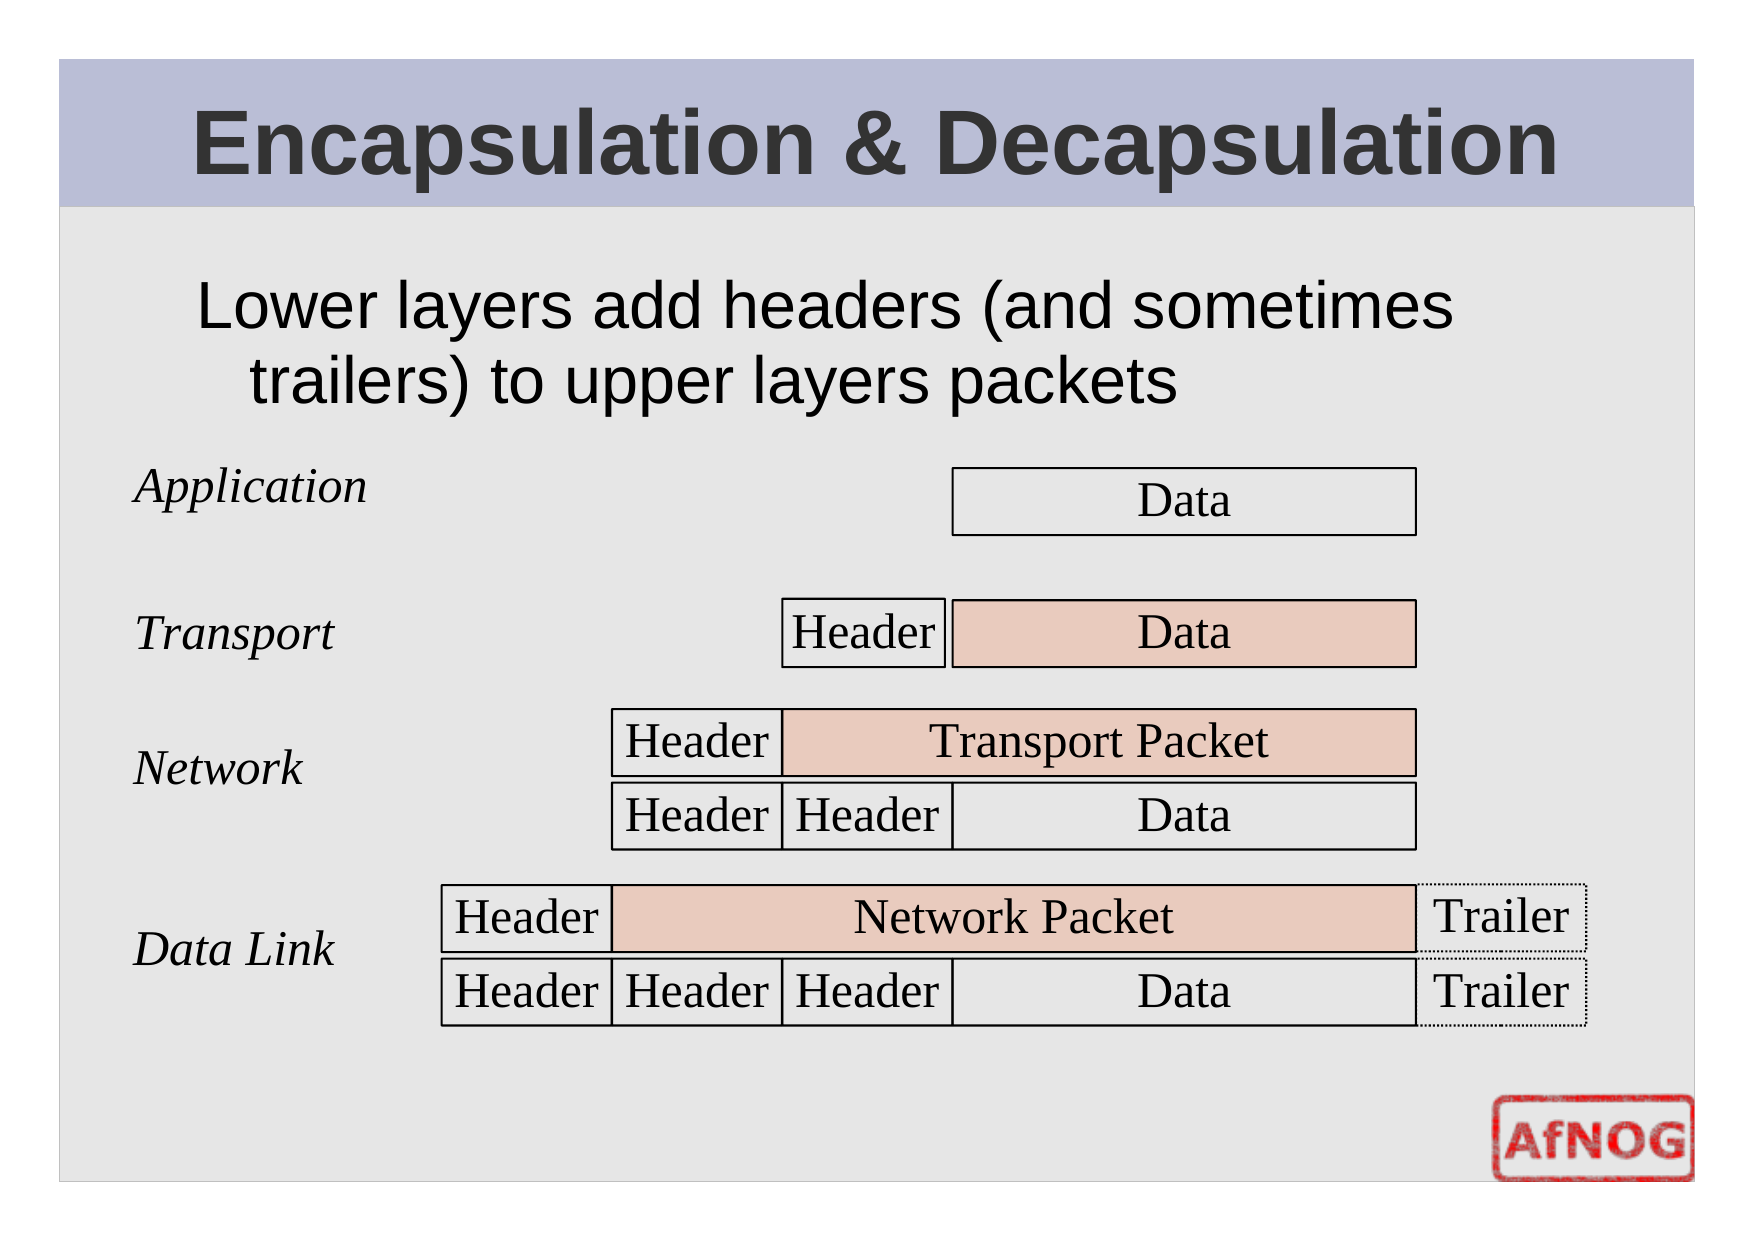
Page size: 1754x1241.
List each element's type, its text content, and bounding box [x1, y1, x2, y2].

text_box Application [119, 450, 383, 525]
text_box Header [783, 950, 953, 1026]
text_box Data [953, 950, 1416, 1026]
text_box Header [782, 590, 945, 668]
text_box Data [952, 460, 1416, 536]
text_box Data Link [118, 913, 350, 989]
text_box Network Packet [612, 877, 1416, 950]
text_box Trailer [1416, 950, 1587, 1026]
text_box Header [611, 774, 783, 850]
picture [1490, 1092, 1695, 1182]
text_box Network [118, 732, 318, 808]
text_box Trailer [1416, 876, 1587, 950]
text_box Transport [119, 597, 350, 673]
text_box Header [783, 774, 953, 850]
title Encapsulation & Decapsulation [59, 48, 1695, 237]
text_box Header [612, 950, 783, 1026]
text_box Header [611, 701, 783, 774]
text_box Header [441, 950, 612, 1026]
text_box Data [952, 590, 1416, 668]
text_box Header [441, 877, 612, 950]
list Lower layers add headers (and sometimes trailers) to upper layers packets [179, 267, 1603, 1001]
text_box Data [952, 772, 1416, 850]
text_box Transport Packet [782, 699, 1416, 774]
